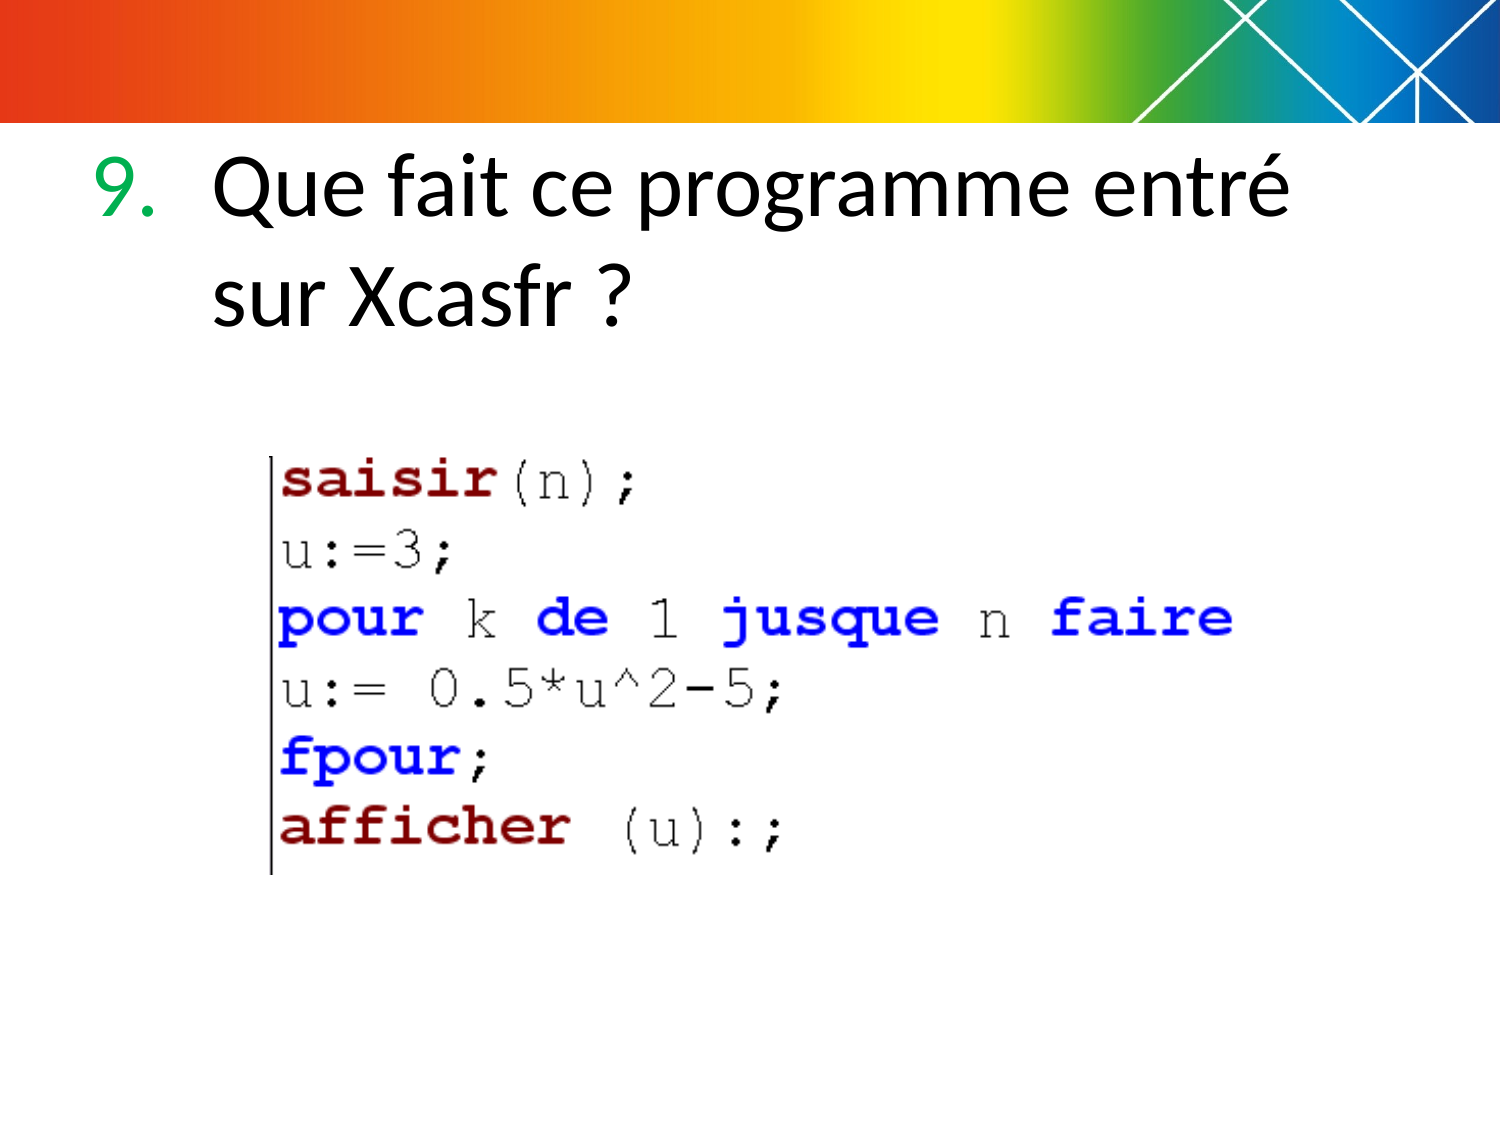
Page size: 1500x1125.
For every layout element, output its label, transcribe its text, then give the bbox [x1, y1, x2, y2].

picture [269, 456, 1275, 875]
title Que fait ce programme entré sur Xcasfr ? [75, 164, 1425, 305]
picture [1340, 0, 1500, 123]
picture [0, 0, 1358, 123]
